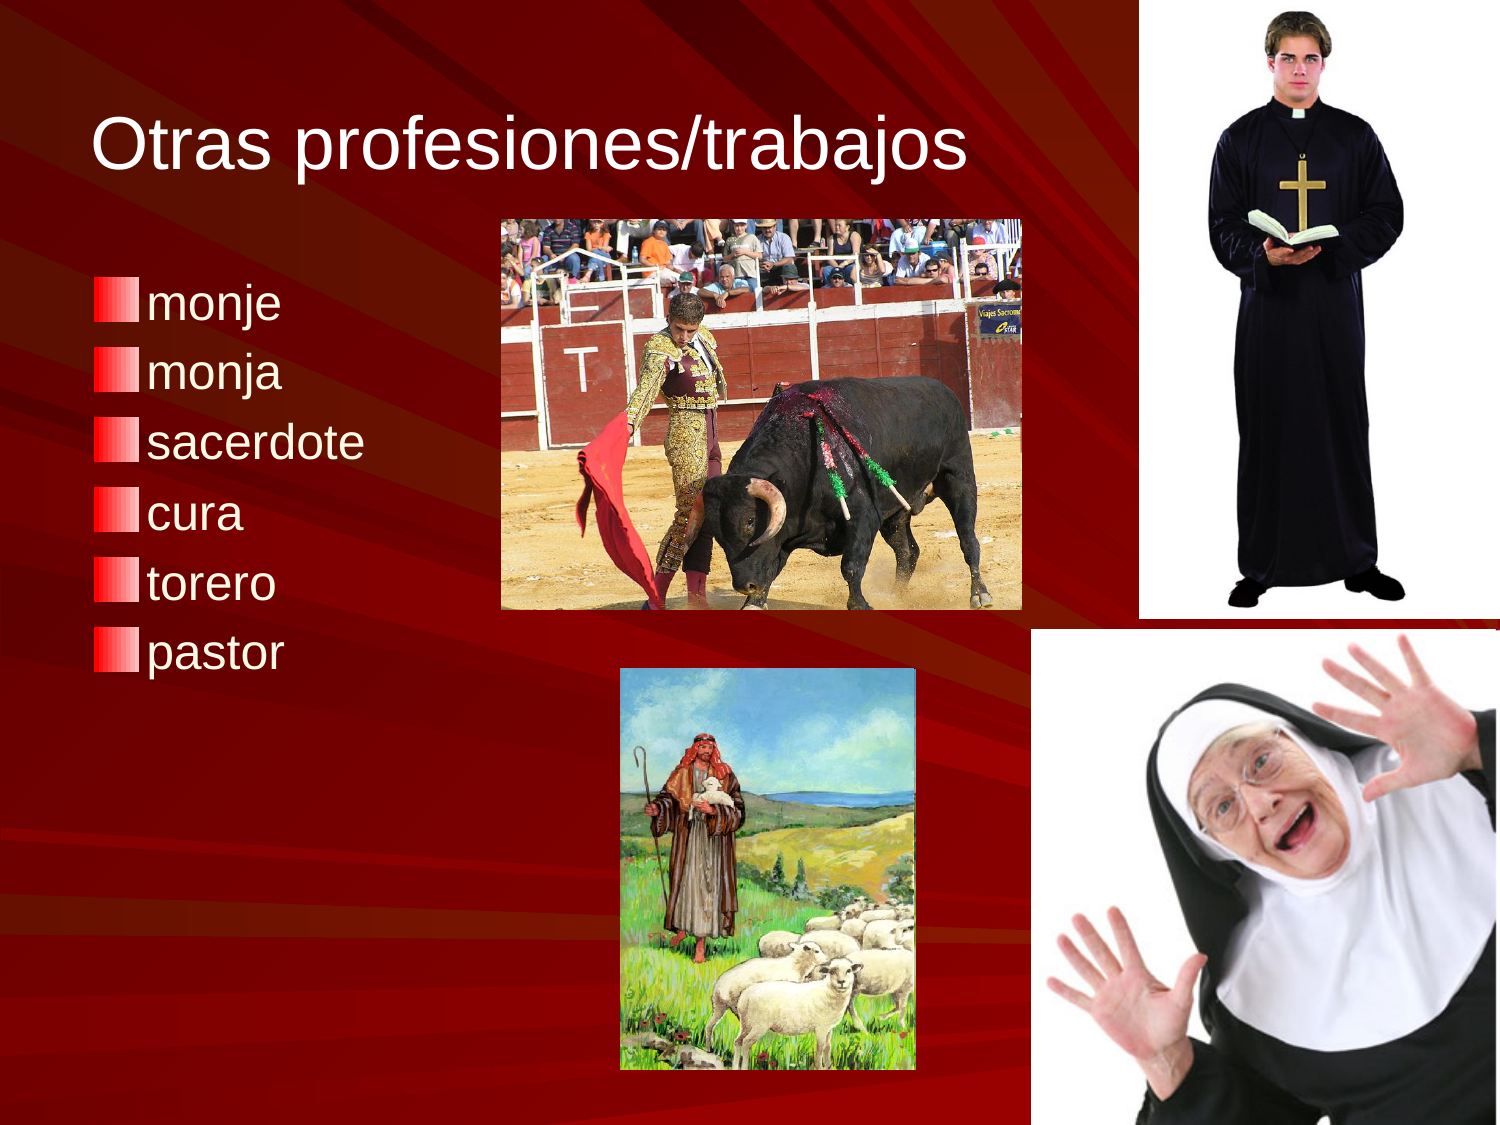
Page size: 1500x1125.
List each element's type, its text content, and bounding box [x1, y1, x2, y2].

picture [1031, 629, 1500, 1125]
list monje monja sacerdote cura torero pastor [75, 262, 1425, 1006]
picture [1139, 0, 1500, 619]
title Otras profesiones/trabajos [75, 45, 1139, 234]
picture [501, 219, 1022, 610]
picture [620, 668, 916, 1070]
